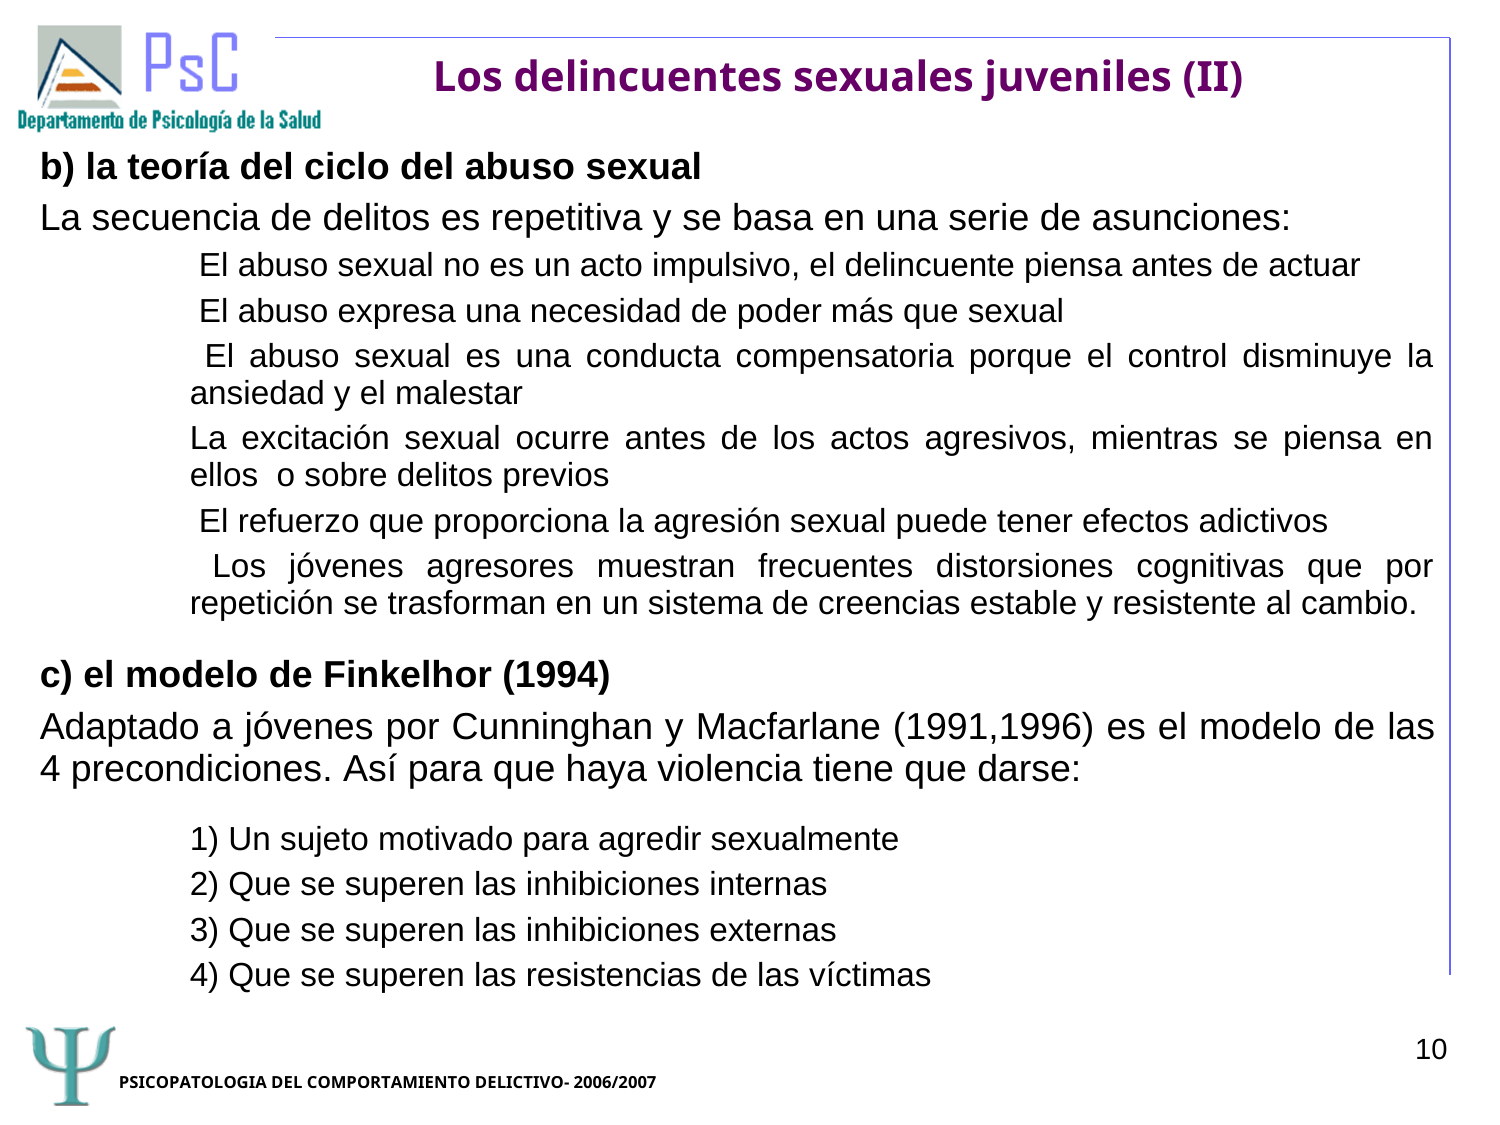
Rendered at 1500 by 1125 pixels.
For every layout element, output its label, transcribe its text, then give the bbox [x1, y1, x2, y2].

title Los delincuentes sexuales juveniles (II) [349, 24, 1338, 126]
picture [0, 0, 330, 138]
subtitle b) la teoría del ciclo del abuso sexual La secuencia de delitos es repetitiva y se basa en una serie de asunciones: El abuso sexual no es un acto impulsivo, el delincuente piensa antes de actuar El abuso expresa una necesidad de poder más que sexual El abuso sexual es una conducta compensatoria porque el control disminuye la ansiedad y el malestar La excitación sexual ocurre antes de los actos agresivos, mientras se piensa en ellos o sobre delitos previos El refuerzo que proporciona la agresión sexual puede tener efectos adictivos Los jóvenes agresores muestran frecuentes distorsiones cognitivas que por repetición se trasforman en un sistema de creencias estable y resistente al cambio. c) el modelo de Finkelhor (1994) Adaptado a jóvenes por Cunninghan y Macfarlane (1991,1996) es el modelo de las 4 precondiciones. Así para que haya violencia tiene que darse: 1) Un sujeto motivado para agredir sexualmente 2) Que se superen las inhibiciones internas 3) Que se superen las inhibiciones externas 4) Que se superen las resistencias de las víctimas [24, 137, 1450, 1125]
